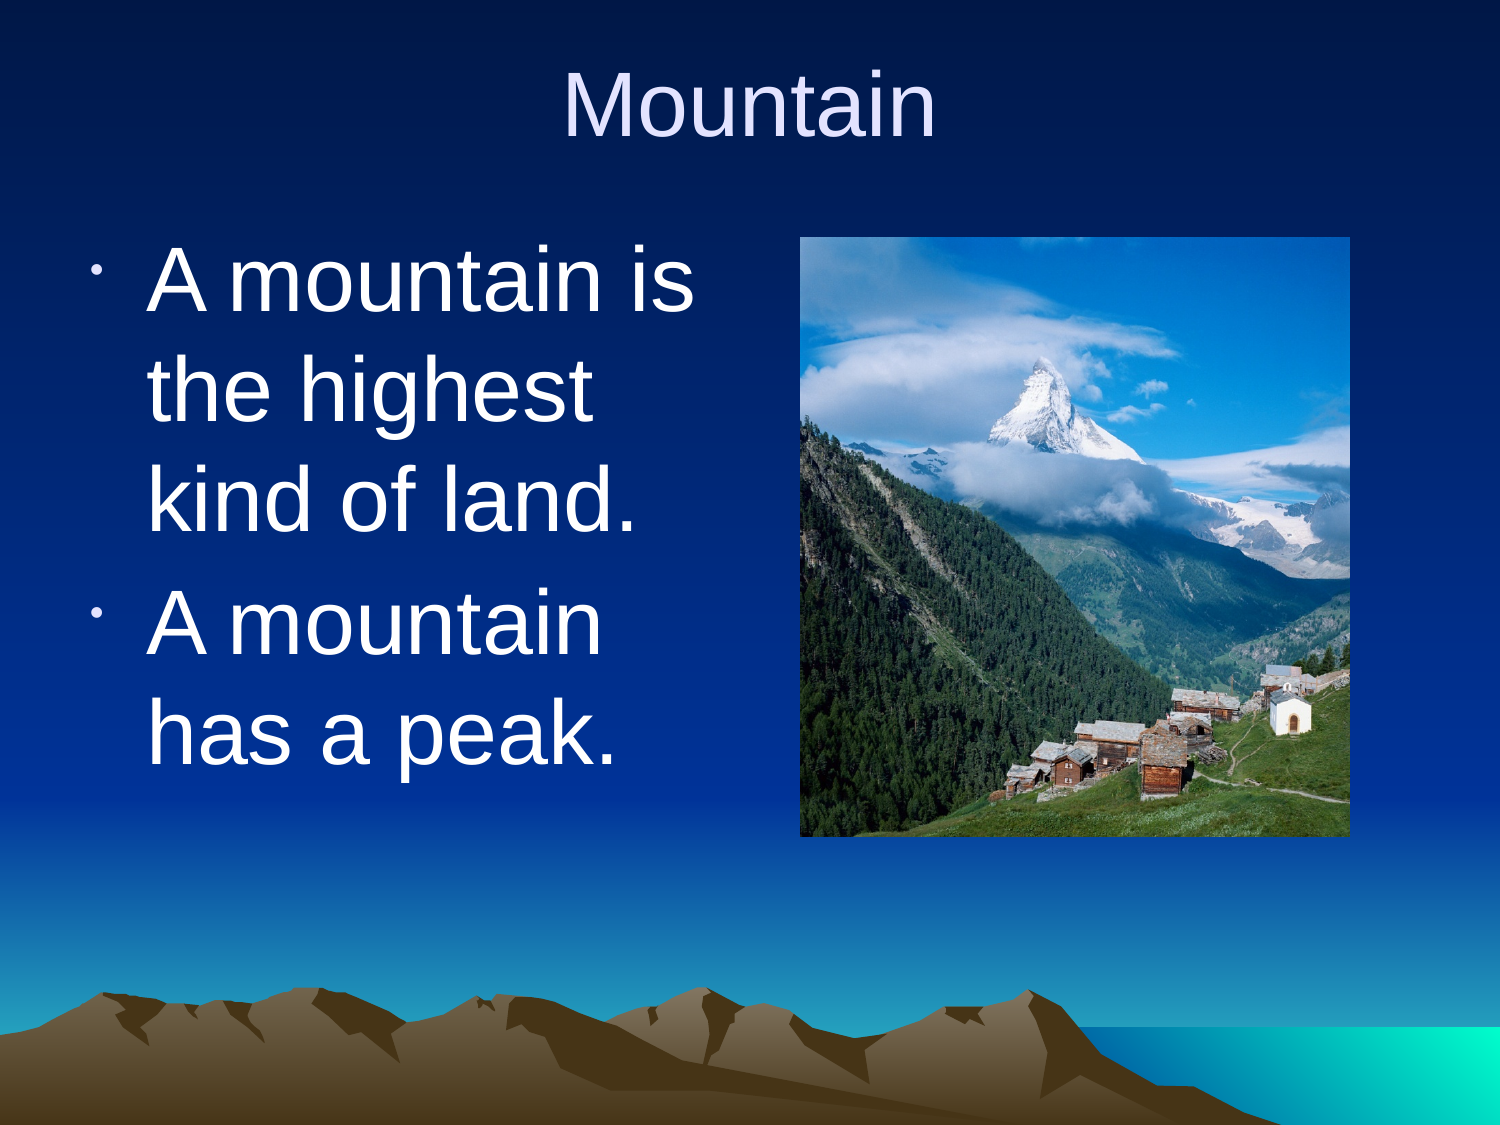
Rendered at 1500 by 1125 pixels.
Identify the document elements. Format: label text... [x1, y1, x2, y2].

title Mountain [75, 37, 1425, 225]
list [762, 262, 1425, 1000]
list A mountain is the highest kind of land. A mountain has a peak. [75, 212, 725, 950]
picture [800, 237, 1350, 262]
